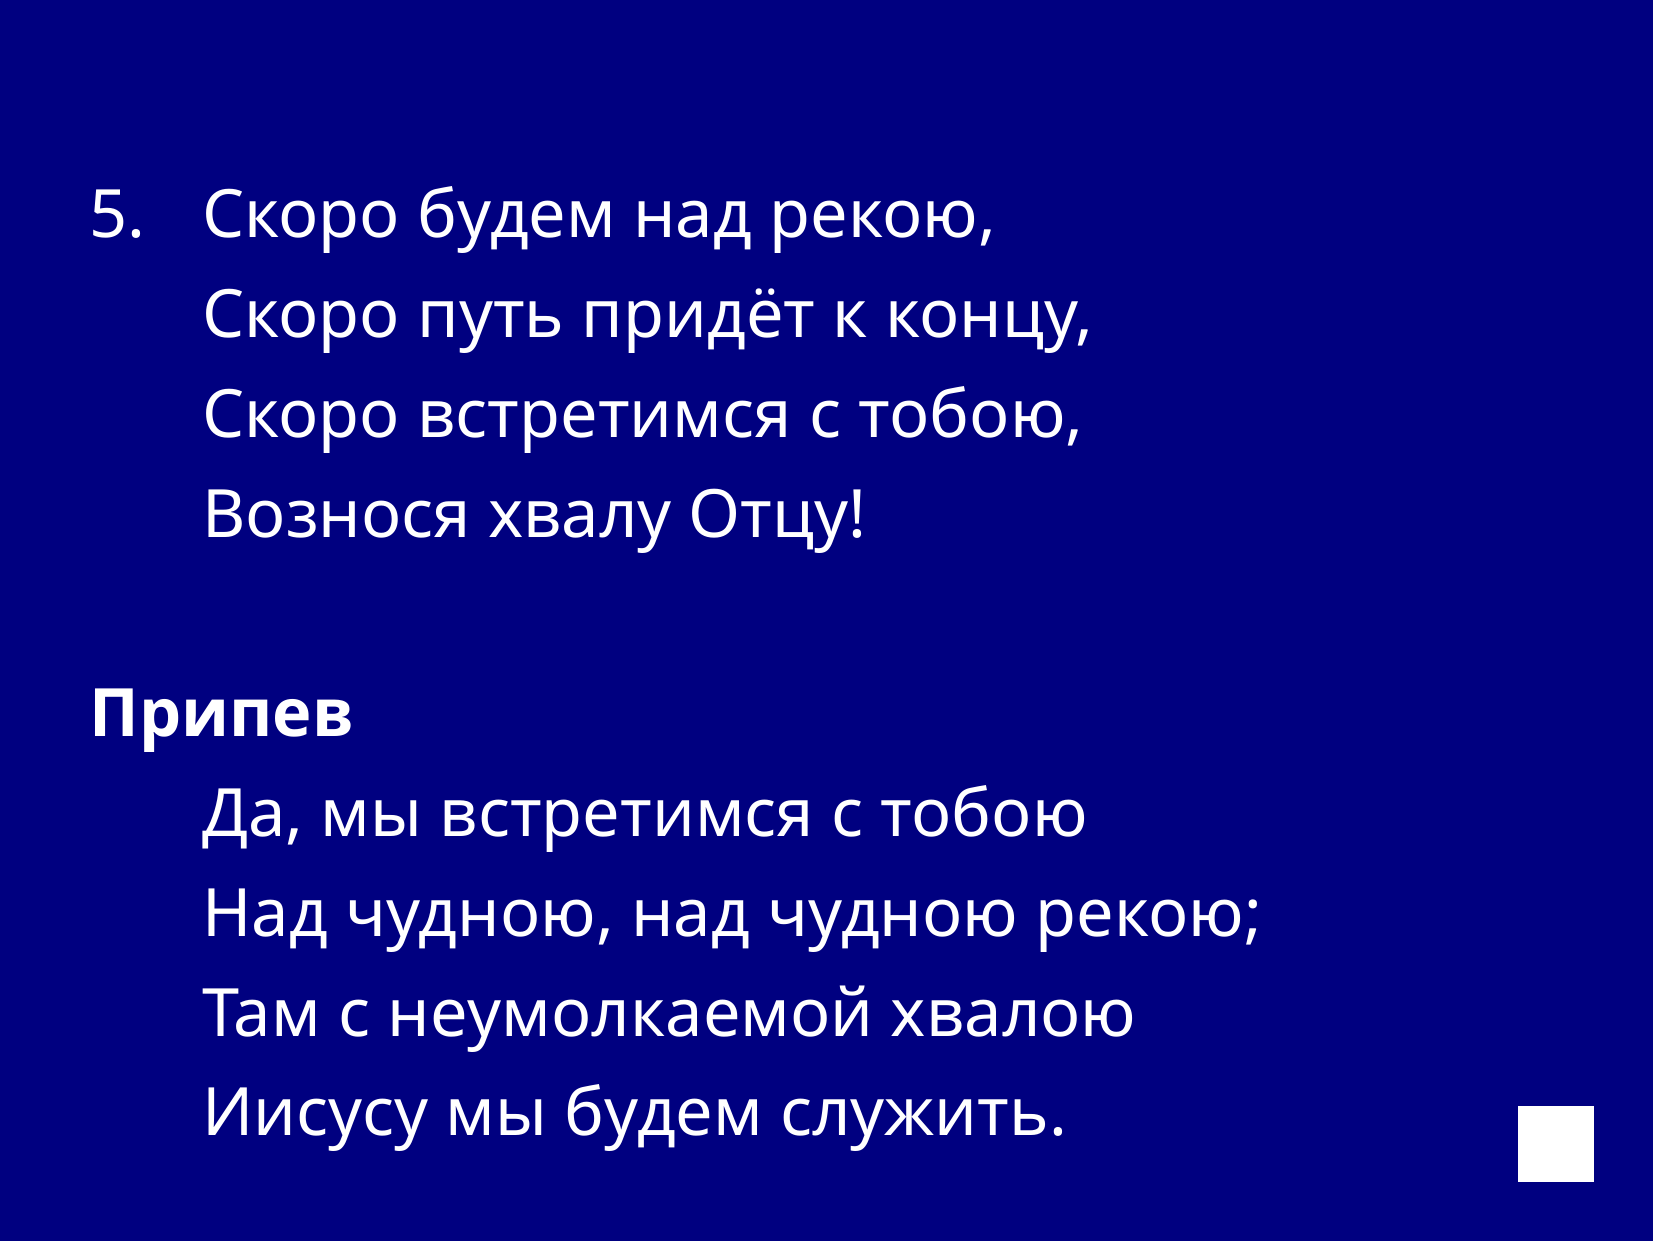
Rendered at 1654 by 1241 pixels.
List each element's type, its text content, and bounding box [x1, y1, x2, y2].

text_box [1518, 1106, 1594, 1182]
text_box 5. Скоро будем над рекою, Скоро путь придёт к концу, Скоро встретимся с тобою, Вознося хвалу Отцу! Припев Да, мы встретимся с тобою Над чудною, над чудною рекою; Там с неумолкаемой хвалою Иисусу мы будем служить. [75, 150, 1576, 1163]
